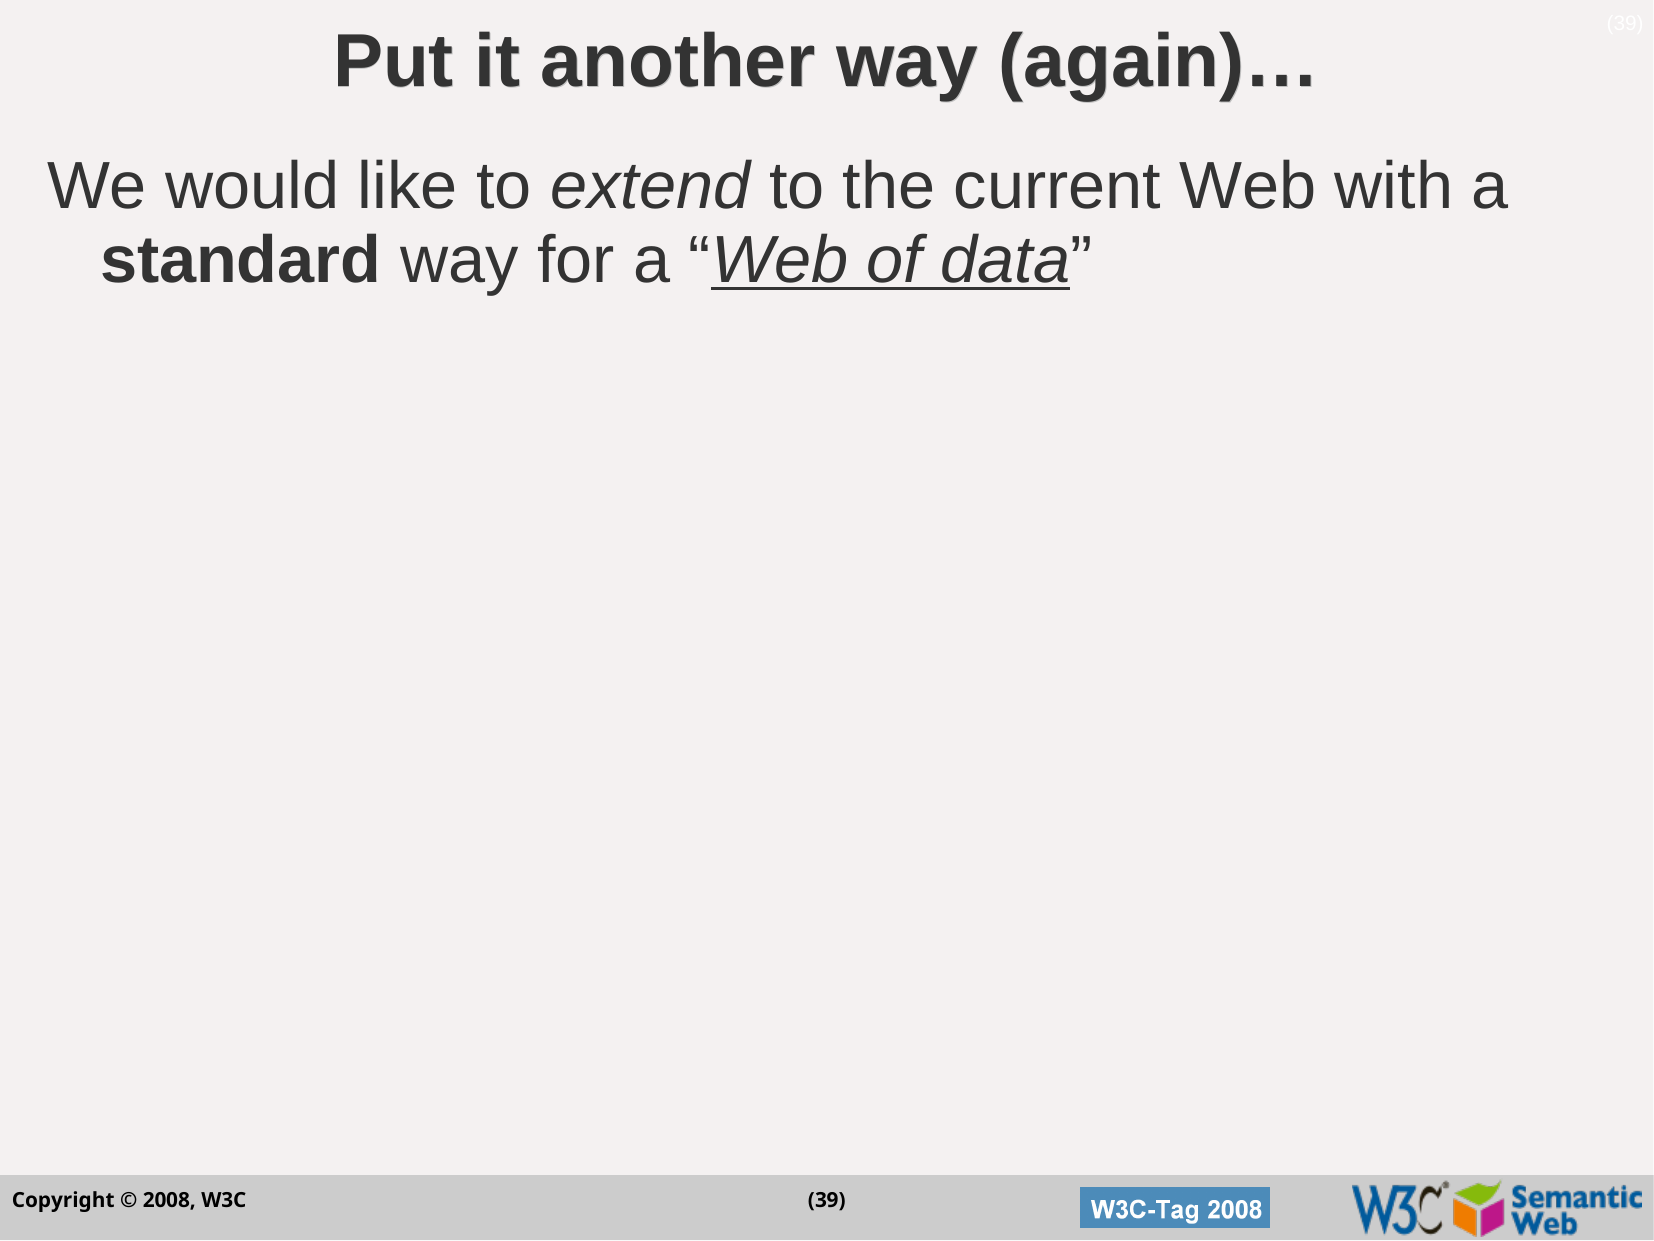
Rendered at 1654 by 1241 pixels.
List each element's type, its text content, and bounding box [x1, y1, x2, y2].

list We would like to extend to the current Web with a standard way for a “Web of data” [29, 147, 1624, 1134]
picture [1080, 1187, 1270, 1228]
title Put it another way (again)… [0, 0, 1654, 119]
picture [1352, 1178, 1642, 1237]
